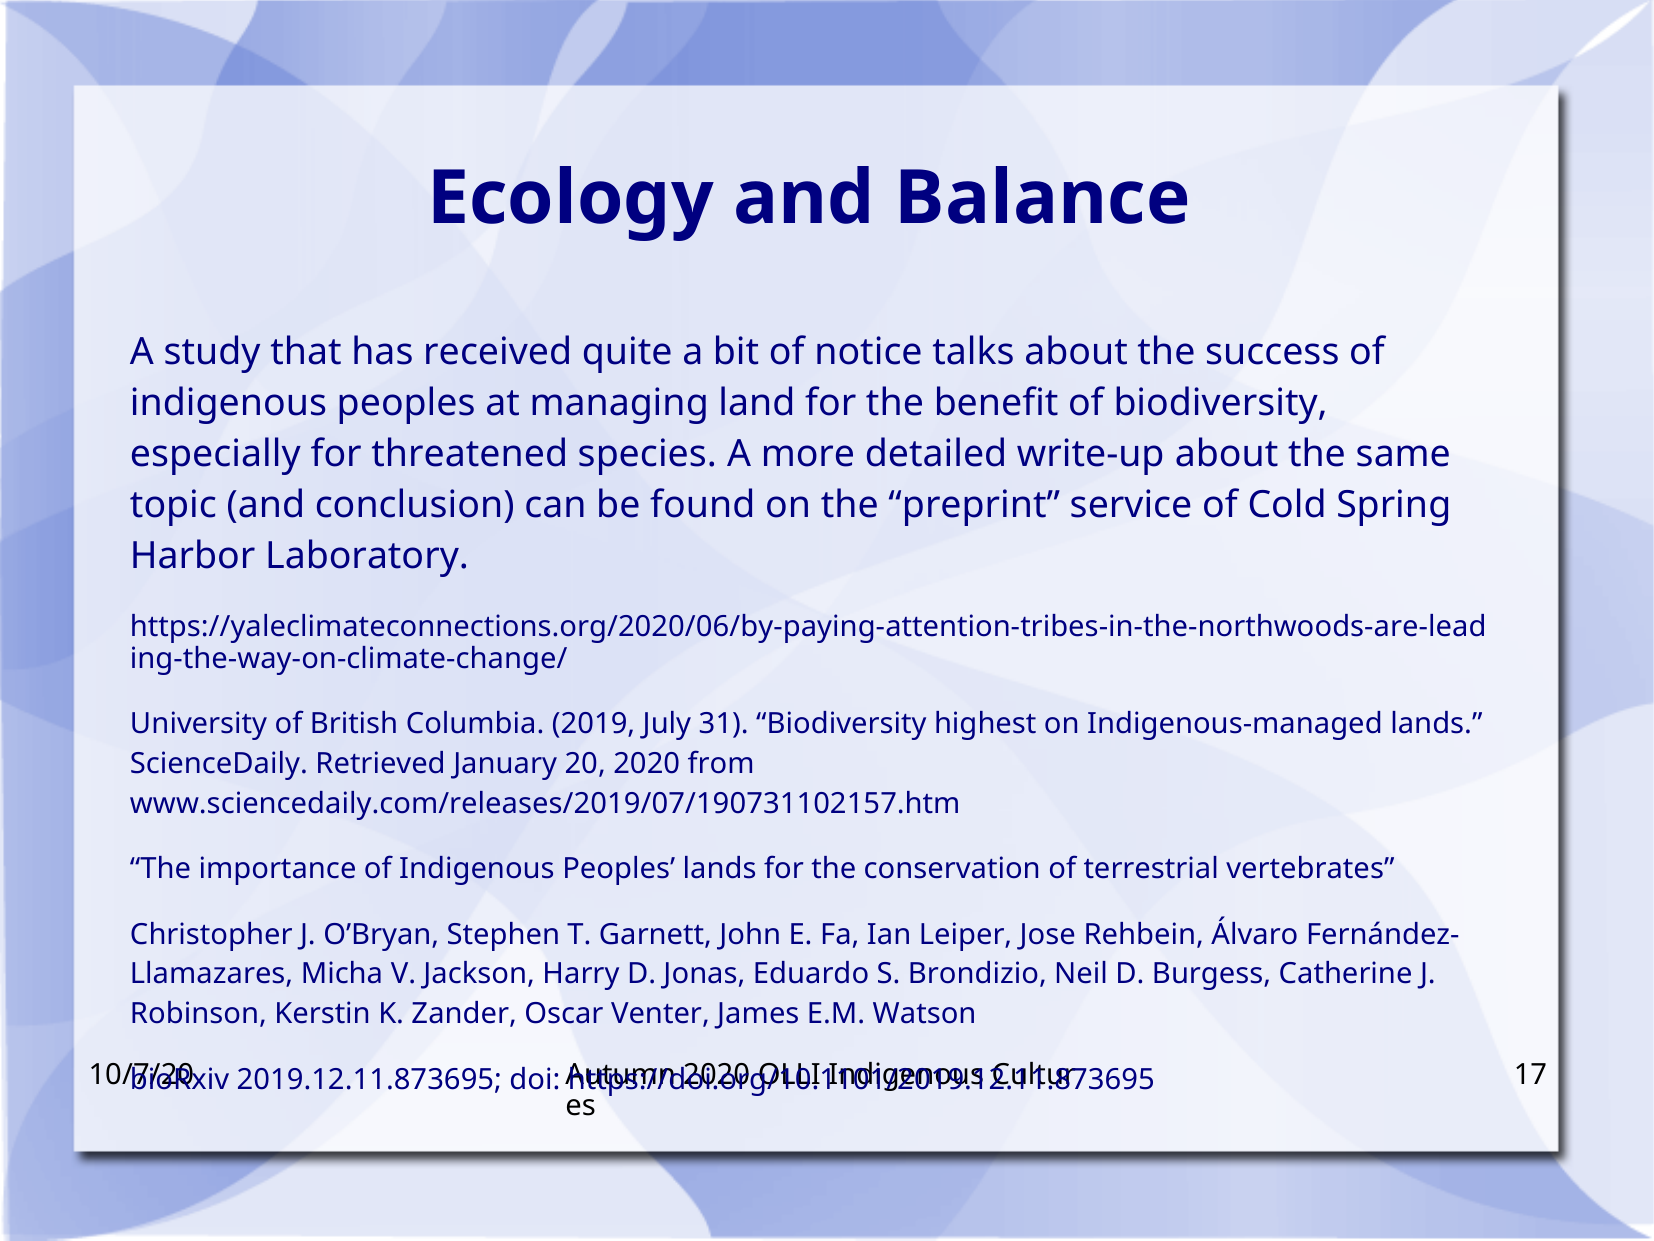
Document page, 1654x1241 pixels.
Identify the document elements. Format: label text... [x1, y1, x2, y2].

list A study that has received quite a bit of notice talks about the success of indigenous peoples at managing land for the benefit of biodiversity, especially for threatened species. A more detailed write-up about the same topic (and conclusion) can be found on the “preprint” service of Cold Spring Harbor Laboratory. https://yaleclimateconnections.org/2020/06/by-paying-attention-tribes-in-the-northwoods-are-leading-the-way-on-climate-change/ University of British Columbia. (2019, July 31). “Biodiversity highest on Indigenous-managed lands.” ScienceDaily. Retrieved January 20, 2020 from www.sciencedaily.com/releases/2019/07/190731102157.htm “The importance of Indigenous Peoples’ lands for the conservation of terrestrial vertebrates” Christopher J. O’Bryan, Stephen T. Garnett, John E. Fa, Ian Leiper, Jose Rehbein, Álvaro Fernández-Llamazares, Micha V. Jackson, Harry D. Jonas, Eduardo S. Brondizio, Neil D. Burgess, Catherine J. Robinson, Kerstin K. Zander, Oscar Venter, James E.M. Watson bioRxiv 2019.12.11.873695; doi: https://doi.org/10.1101/2019.12.11.873695 [129, 324, 1489, 995]
title Ecology and Balance [82, 90, 1536, 298]
picture [0, 0, 1654, 1241]
